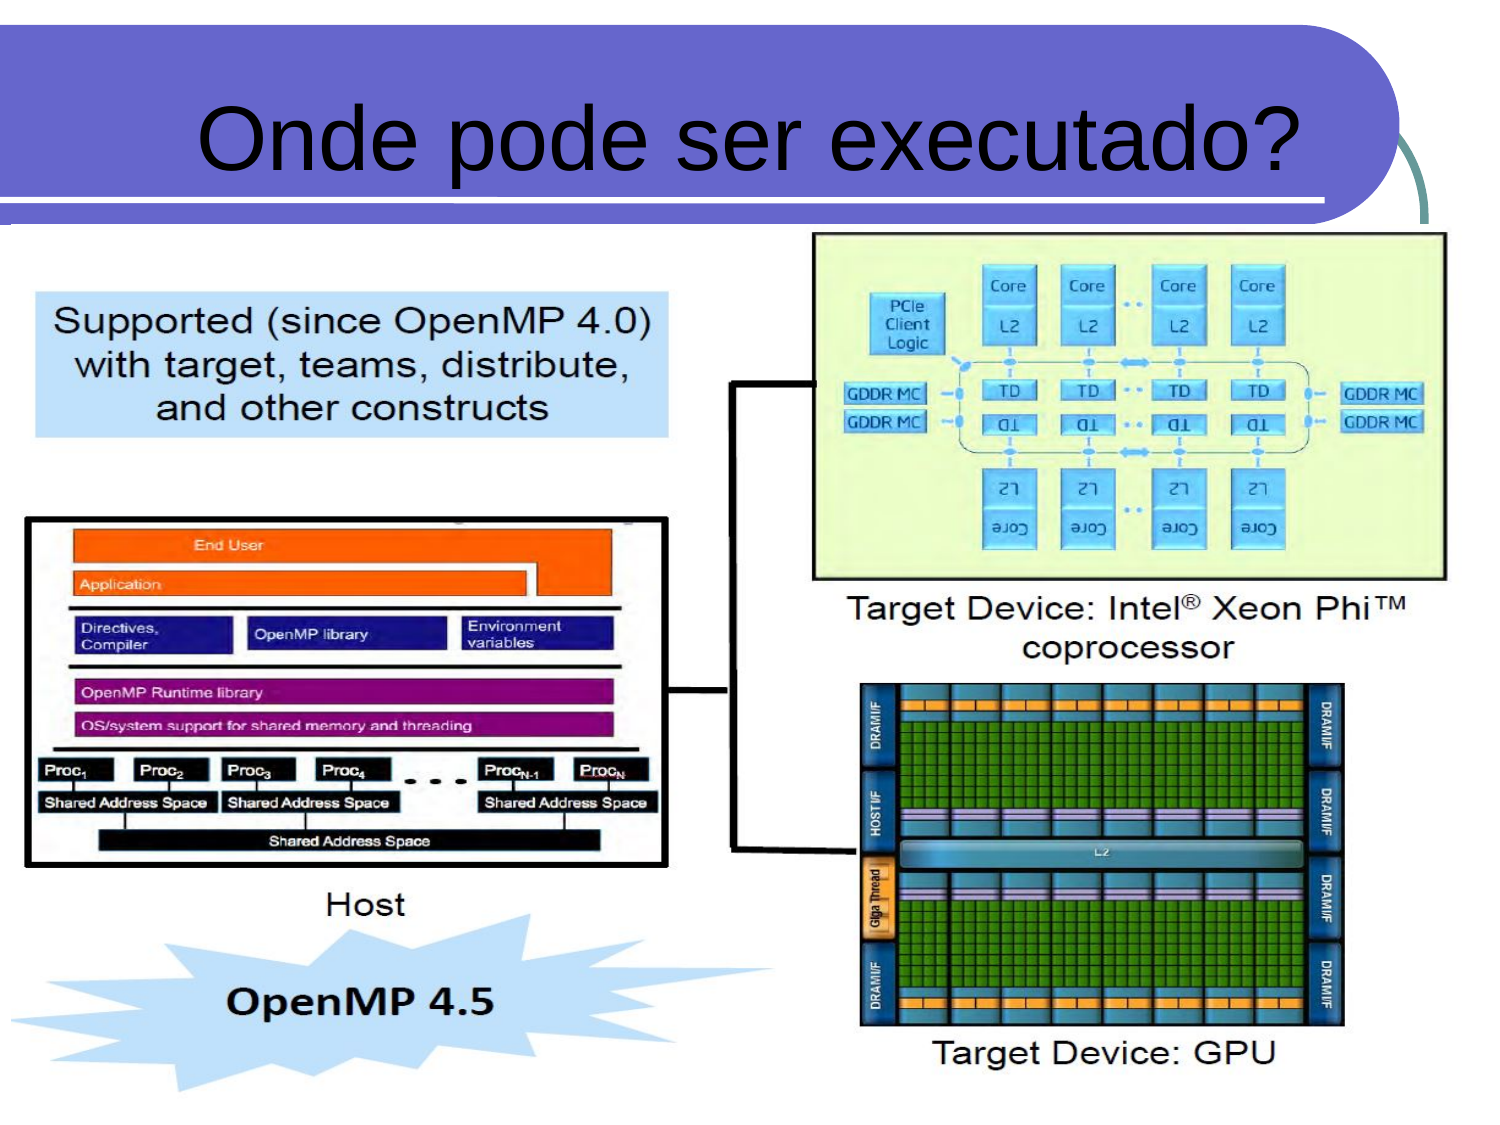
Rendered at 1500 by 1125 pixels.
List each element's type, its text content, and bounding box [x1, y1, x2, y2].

title Onde pode ser executado? [75, 44, 1425, 224]
picture [11, 224, 1465, 1099]
